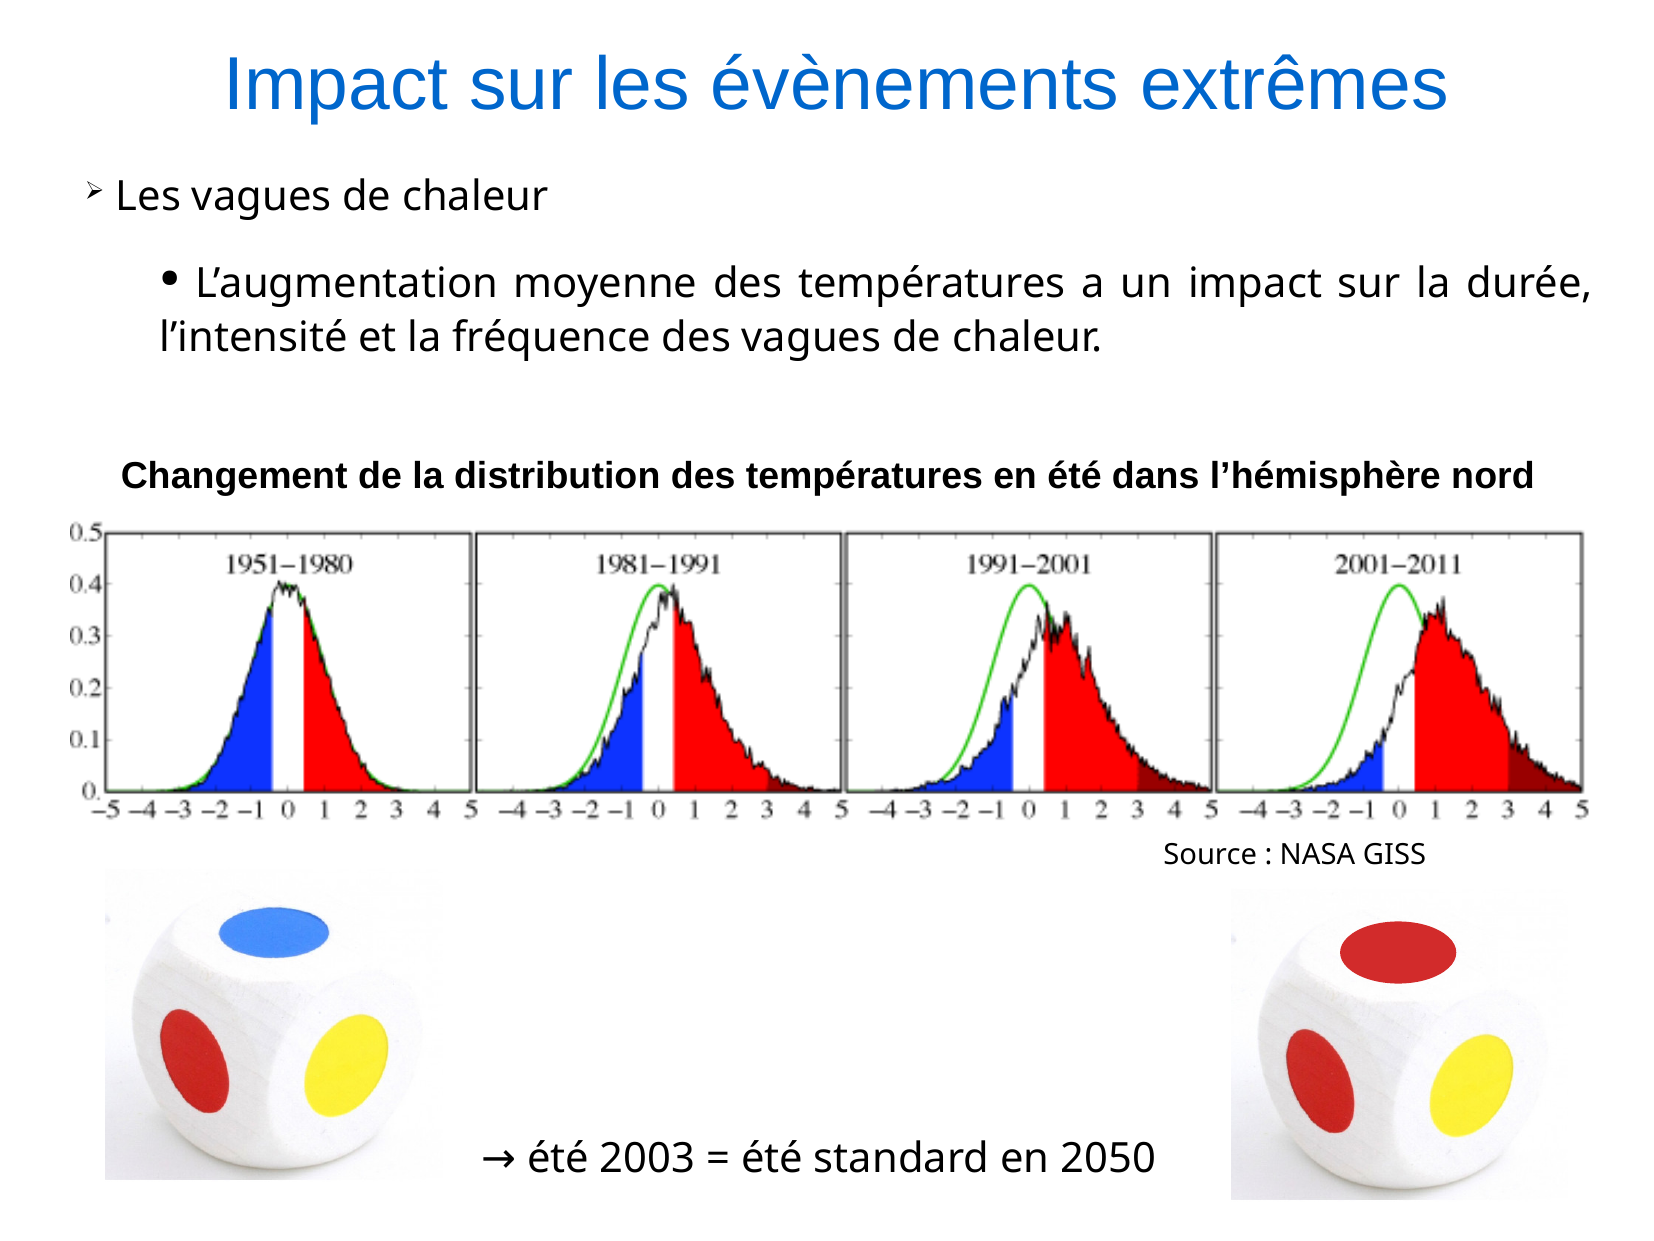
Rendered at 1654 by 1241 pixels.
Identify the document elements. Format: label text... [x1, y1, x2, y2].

text_box Source : NASA GISS [1134, 827, 1654, 906]
text_box Les vagues de chaleur L’augmentation moyenne des températures a un impact sur la durée, l’intensité et la fréquence des vagues de chaleur. → été 2003 = été standard en 2050 [70, 160, 1609, 445]
picture [105, 855, 443, 1193]
text_box Les vagues de chaleur L’augmentation moyenne des températures a un impact sur la durée, l’intensité et la fréquence des vagues de chaleur. → été 2003 = été standard en 2050 [70, 506, 1609, 827]
picture [1231, 875, 1568, 1213]
text_box Les vagues de chaleur L’augmentation moyenne des températures a un impact sur la durée, l’intensité et la fréquence des vagues de chaleur. → été 2003 = été standard en 2050 [70, 831, 1609, 1241]
picture [70, 520, 1591, 831]
text_box Impact sur les évènements extrêmes [68, 26, 1605, 127]
text_box Changement de la distribution des températures en été dans l’hémisphère nord [36, 445, 1621, 506]
text_box [1340, 921, 1457, 984]
